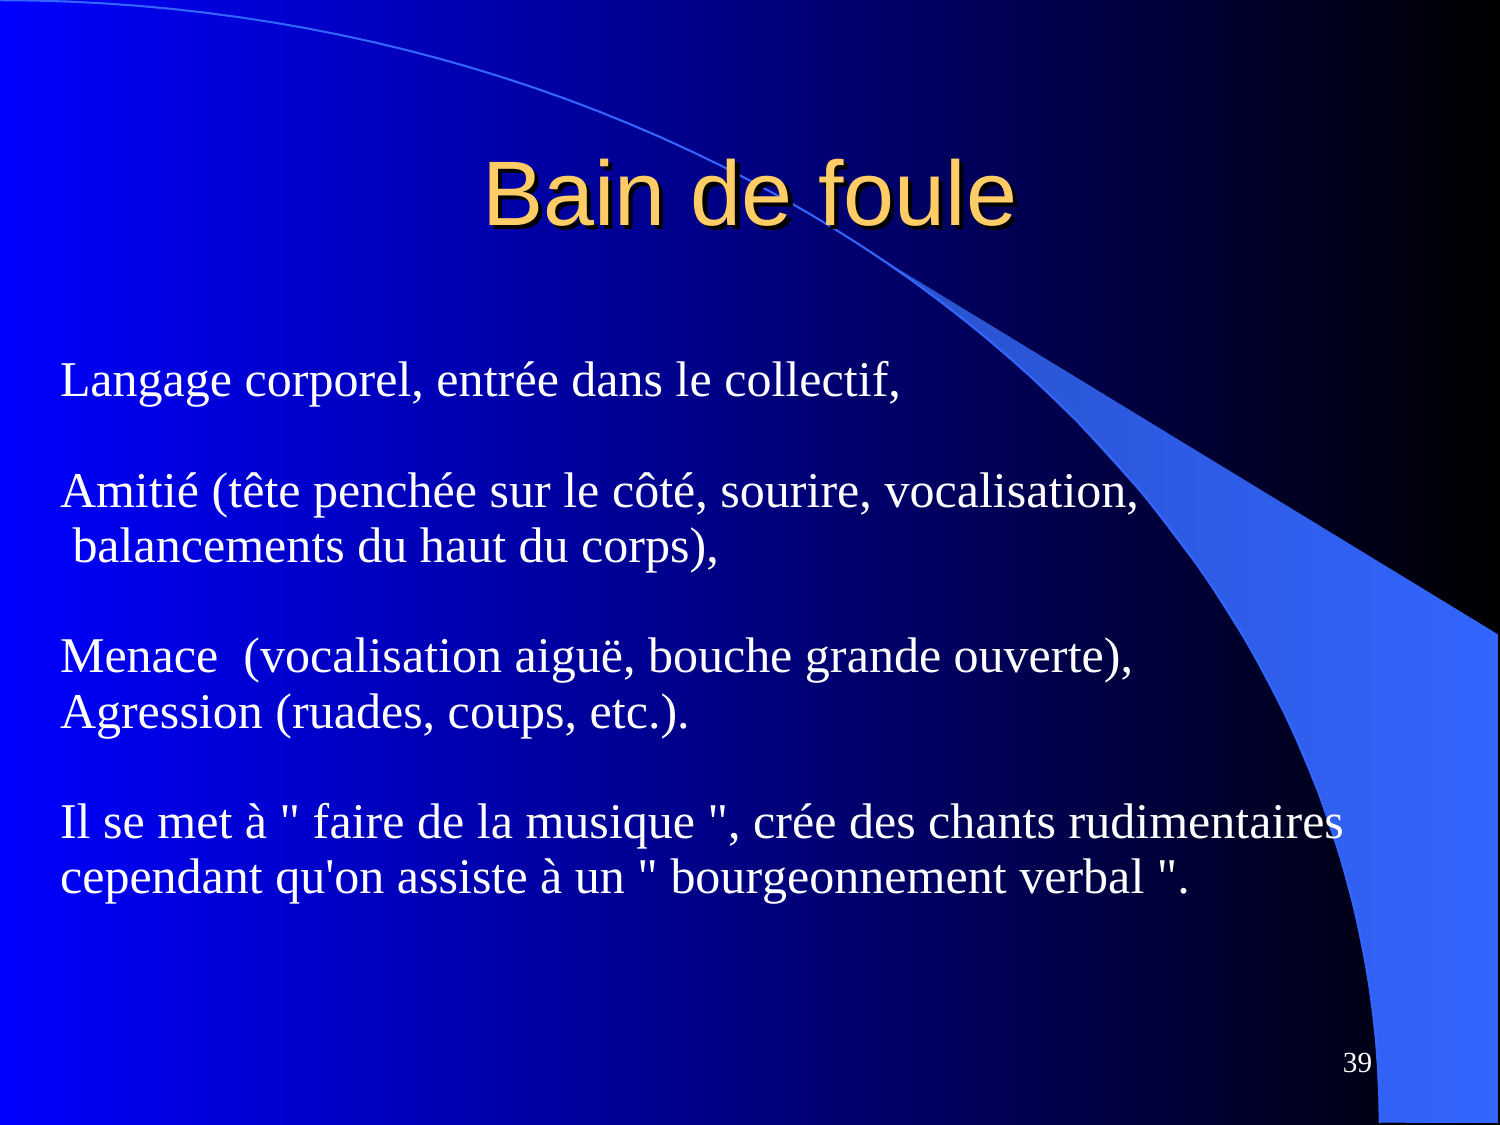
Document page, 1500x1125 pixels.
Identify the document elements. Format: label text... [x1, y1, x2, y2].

text_box Langage corporel, entrée dans le collectif, Amitié (tête penchée sur le côté, sourire, vocalisation, balancements du haut du corps), Menace (vocalisation aiguë, bouche grande ouverte), Agression (ruades, coups, etc.). Il se met à " faire de la musique ", crée des chants rudimentaires cependant qu'on assiste à un " bourgeonnement verbal ". [45, 344, 1373, 913]
title Bain de foule [112, 99, 1388, 288]
